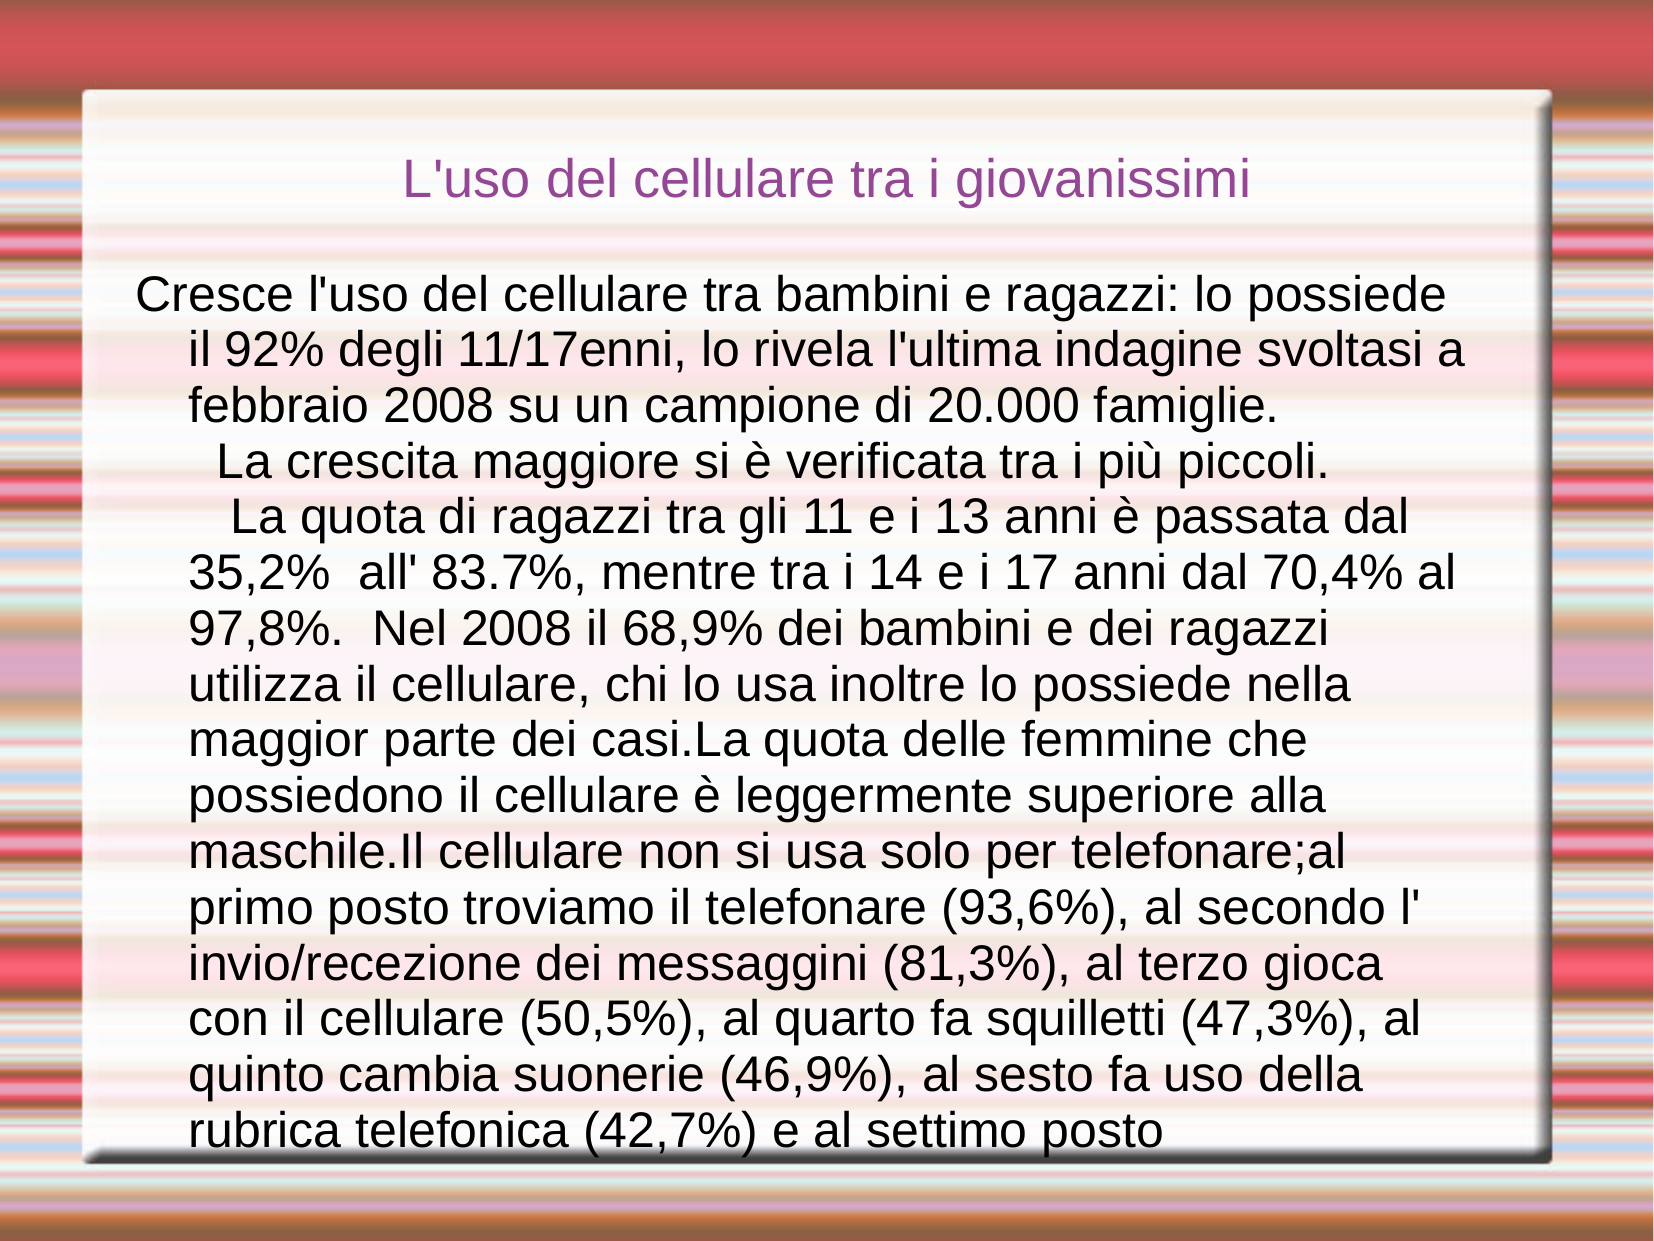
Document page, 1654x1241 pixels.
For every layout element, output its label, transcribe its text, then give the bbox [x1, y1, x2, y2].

list Cresce l'uso del cellulare tra bambini e ragazzi: lo possiede il 92% degli 11/17enni, lo rivela l'ultima indagine svoltasi a febbraio 2008 su un campione di 20.000 famiglie. La crescita maggiore si è verificata tra i più piccoli. La quota di ragazzi tra gli 11 e i 13 anni è passata dal 35,2% all' 83.7%, mentre tra i 14 e i 17 anni dal 70,4% al 97,8%. Nel 2008 il 68,9% dei bambini e dei ragazzi utilizza il cellulare, chi lo usa inoltre lo possiede nella maggior parte dei casi.La quota delle femmine che possiedono il cellulare è leggermente superiore alla maschile.Il cellulare non si usa solo per telefonare;al primo posto troviamo il telefonare (93,6%), al secondo l' invio/recezione dei messaggini (81,3%), al terzo gioca con il cellulare (50,5%), al quarto fa squilletti (47,3%), al quinto cambia suonerie (46,9%), al sesto fa uso della rubrica telefonica (42,7%) e al settimo posto [118, 265, 1477, 1158]
title L'uso del cellulare tra i giovanissimi [121, 122, 1534, 237]
picture [0, 0, 1654, 1241]
